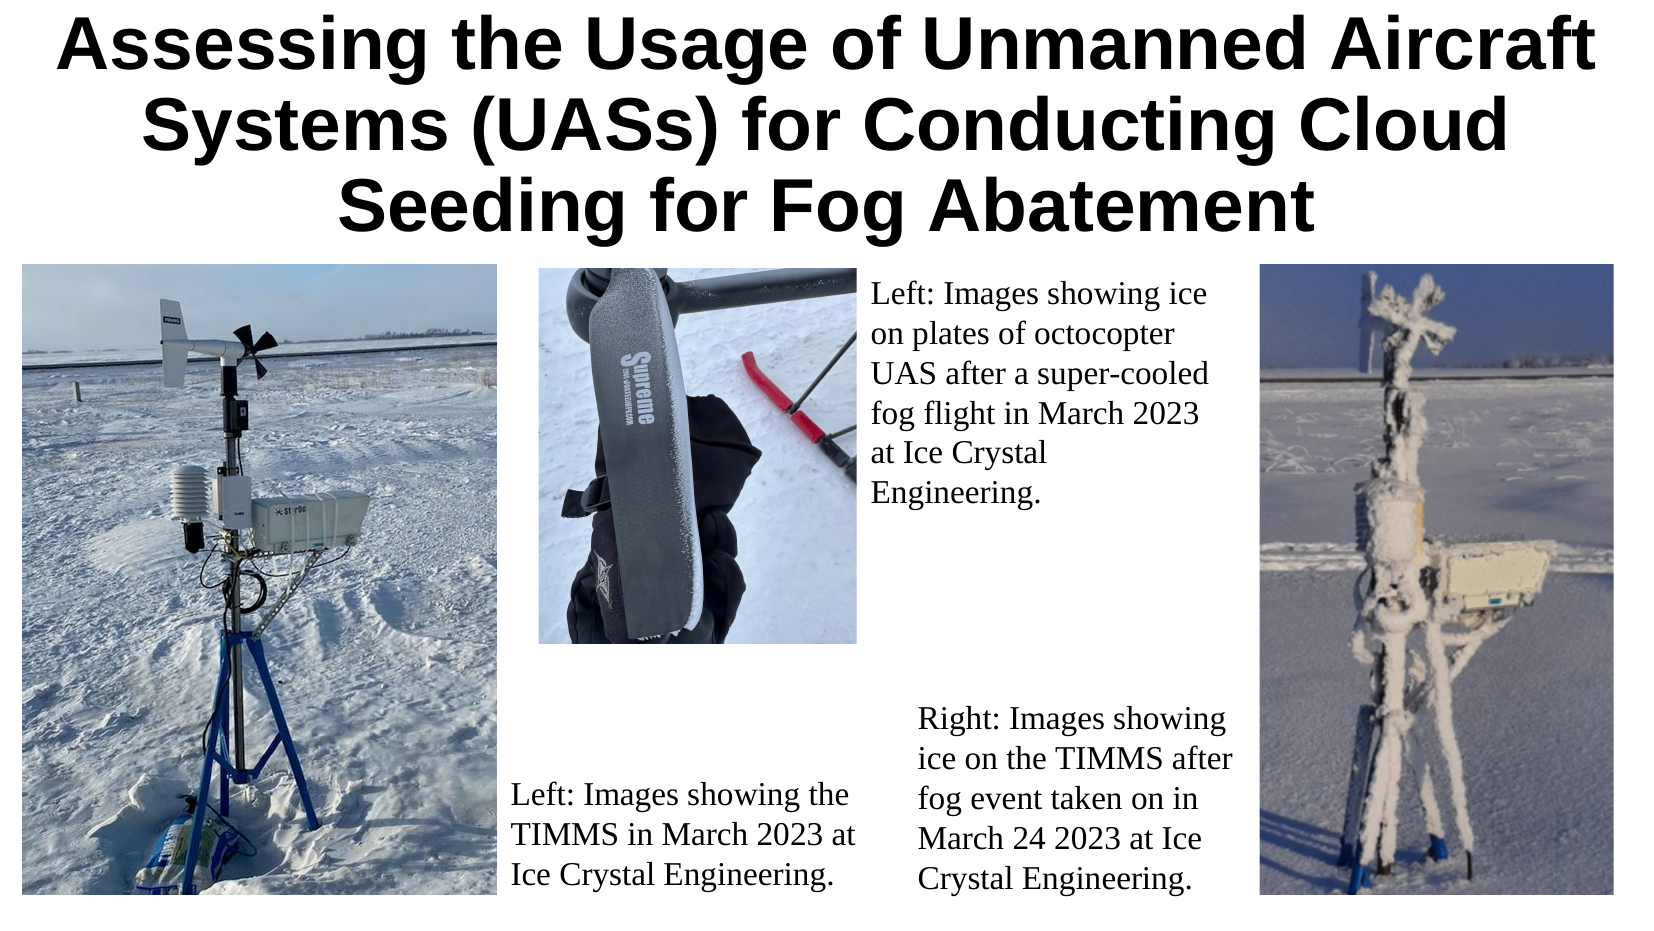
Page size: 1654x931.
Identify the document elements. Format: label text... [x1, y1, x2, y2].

title Assessing the Usage of Unmanned Aircraft Systems (UASs) for Conducting Cloud Seeding for Fog Abatement [0, 2, 1654, 251]
text_box Left: Images showing the TIMMS in March 2023 at Ice Crystal Engineering. [504, 770, 863, 894]
picture [538, 268, 857, 644]
text_box Right: Images showing ice on the TIMMS after fog event taken on in March 24 2023 at Ice Crystal Engineering. [900, 694, 1251, 898]
text_box Left: Images showing ice on plates of octocopter UAS after a super-cooled fog flight in March 2023 at Ice Crystal Engineering. [864, 269, 1216, 513]
picture [22, 264, 497, 895]
picture [1259, 264, 1614, 895]
